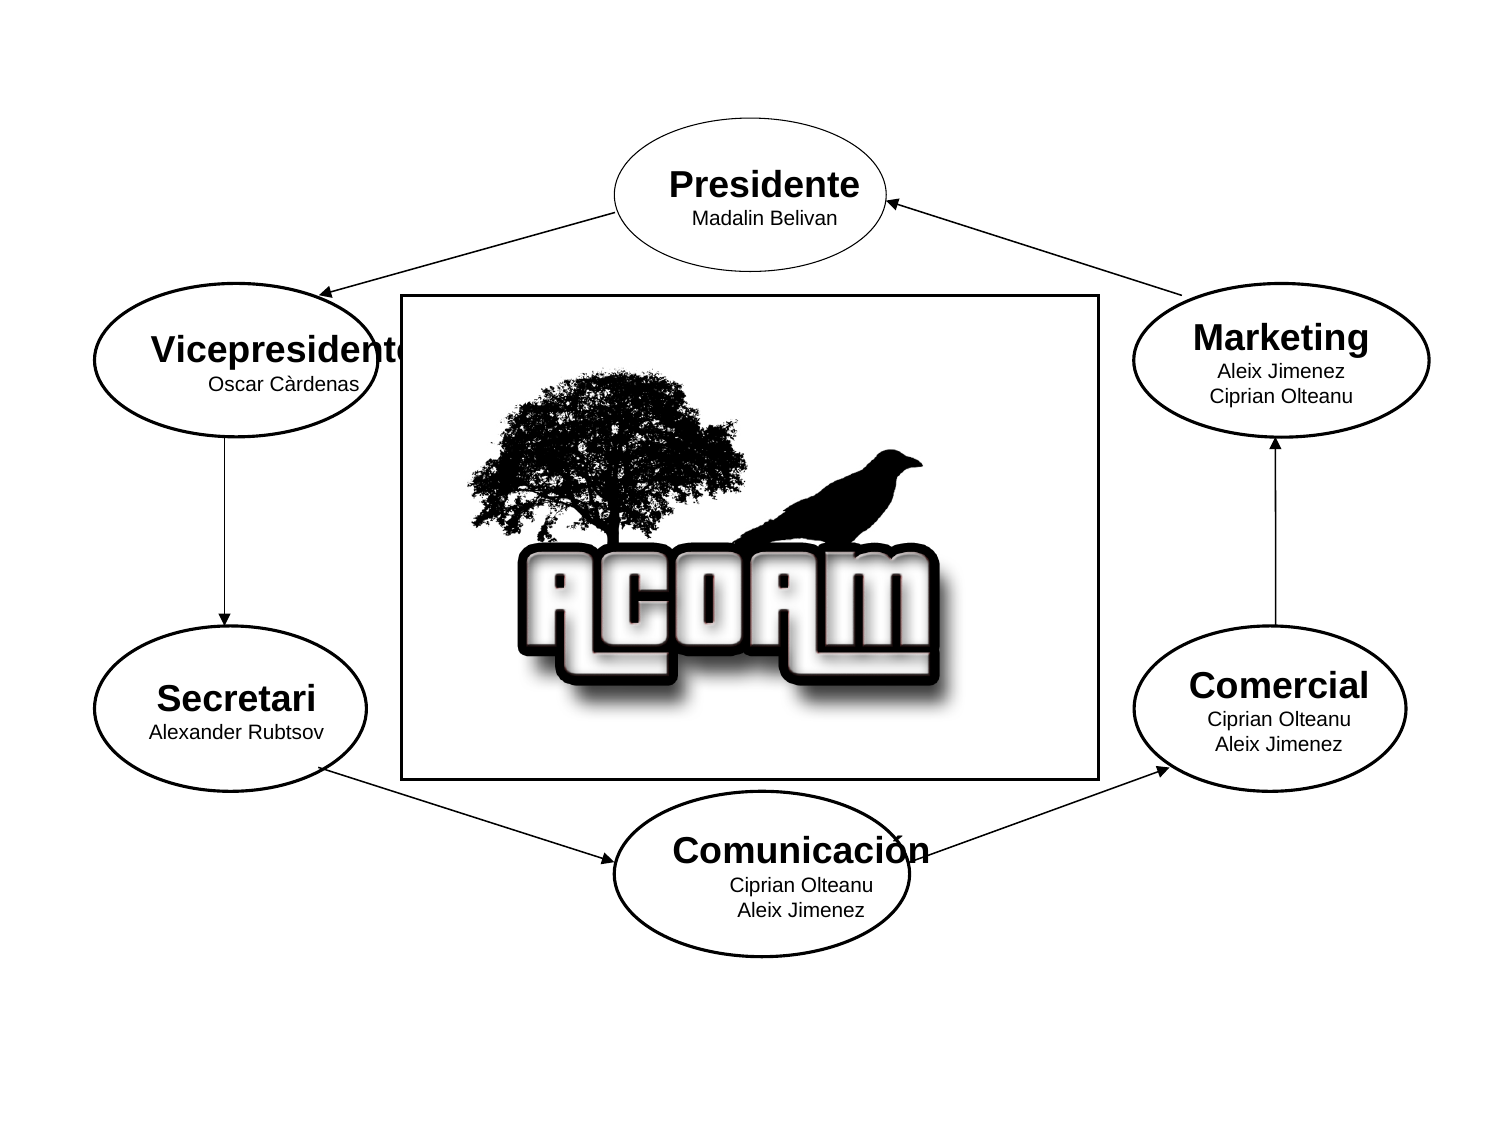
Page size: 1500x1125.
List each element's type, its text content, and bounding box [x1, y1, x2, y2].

text_box Logo [401, 295, 1099, 780]
text_box Marketing Aleix Jimenez Ciprian Olteanu [1133, 283, 1430, 438]
text_box Presidente Madalin Belivan [614, 118, 887, 272]
text_box Secretari Alexander Rubtsov [94, 625, 367, 792]
text_box Vicepresidente Oscar Càrdenas [94, 283, 378, 437]
text_box Comunicación Ciprian Olteanu Aleix Jimenez [614, 791, 910, 957]
text_box Comercial Ciprian Olteanu Aleix Jimenez [1134, 625, 1407, 792]
picture [454, 323, 1046, 749]
